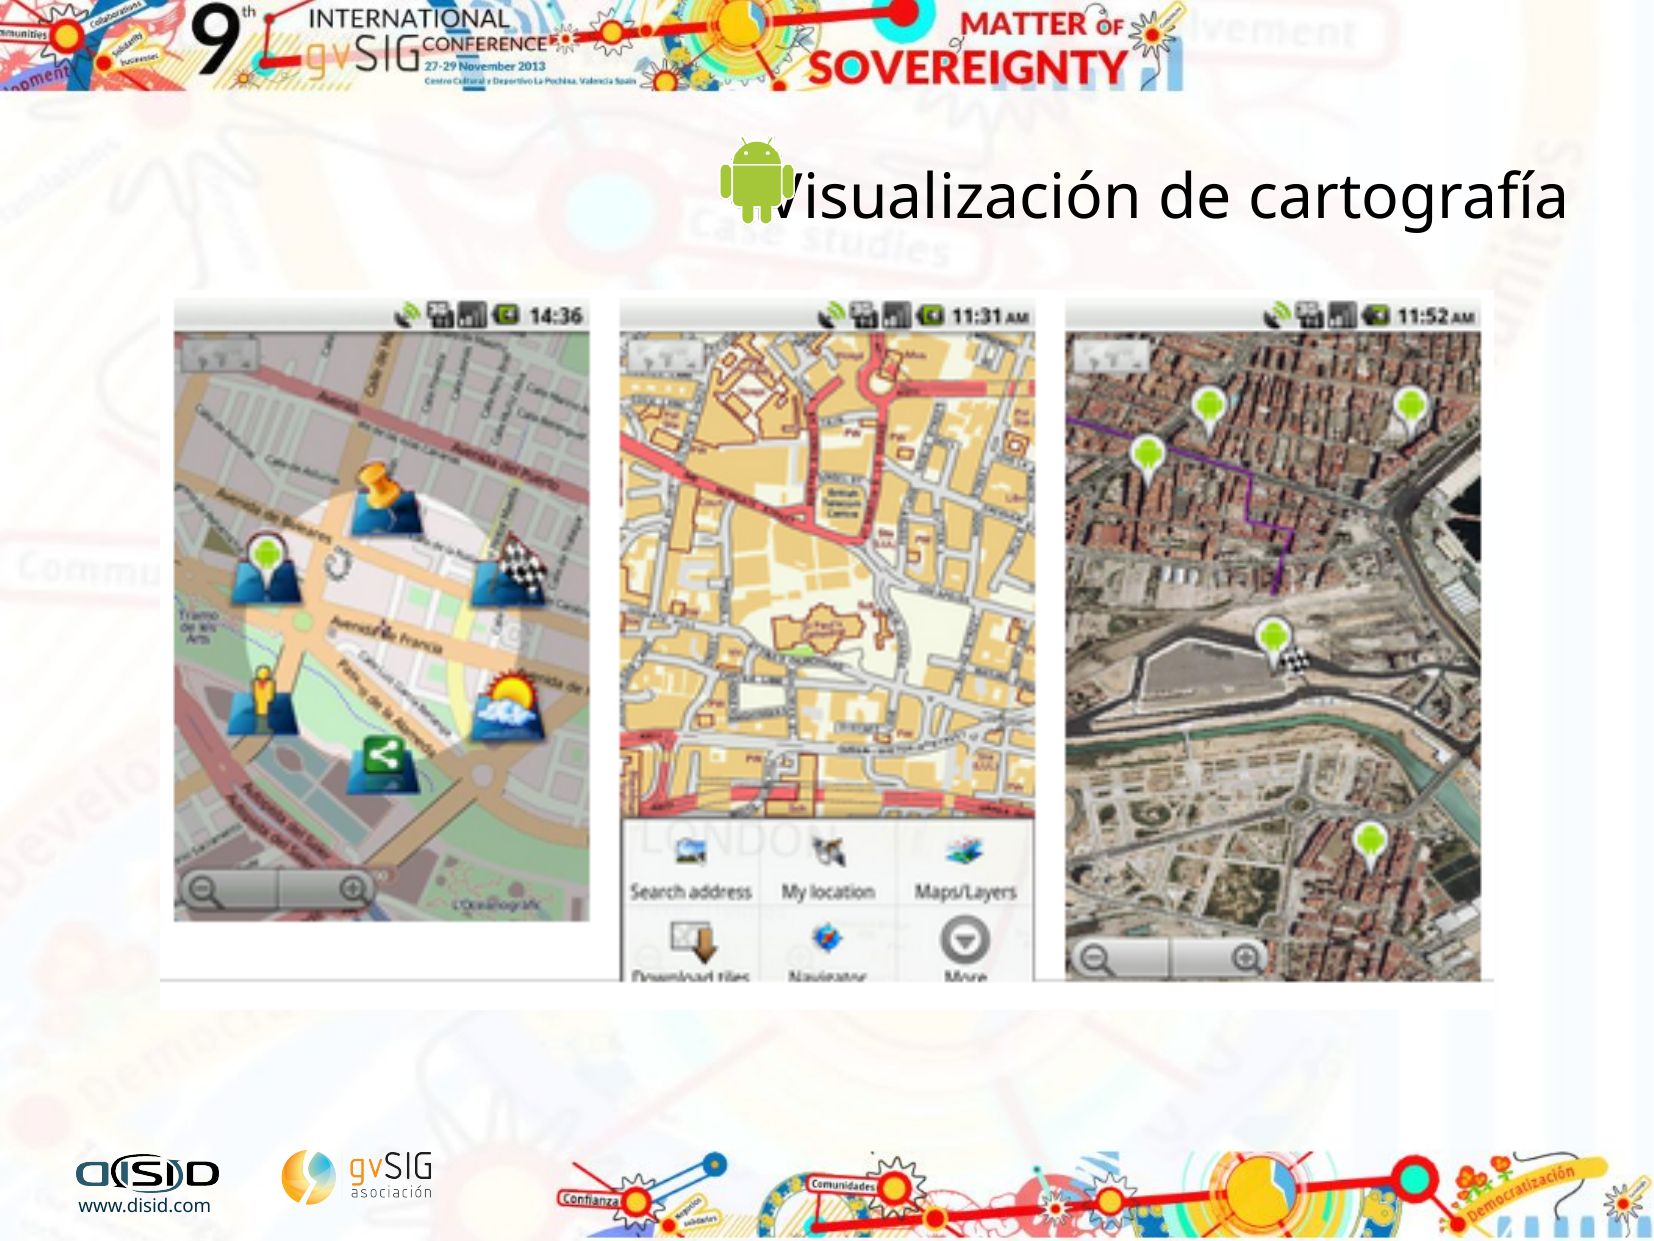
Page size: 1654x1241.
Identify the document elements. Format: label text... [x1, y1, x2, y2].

title Visualización de cartografía [82, 90, 1571, 298]
picture [0, 0, 1654, 1241]
